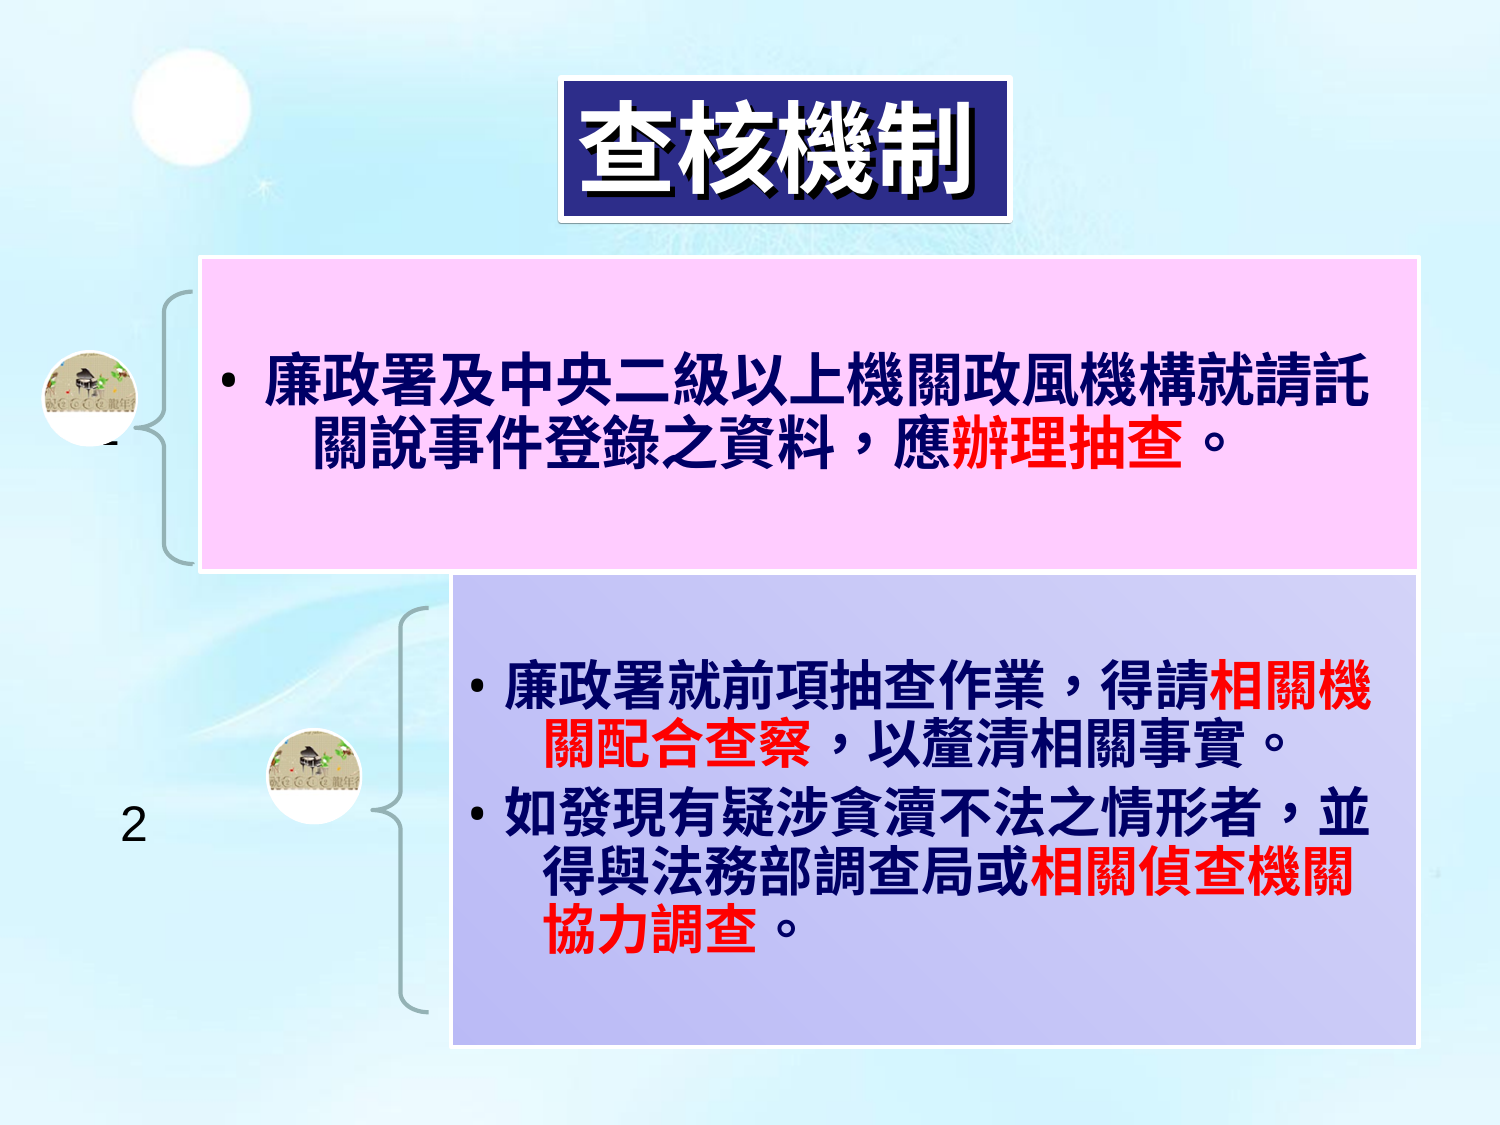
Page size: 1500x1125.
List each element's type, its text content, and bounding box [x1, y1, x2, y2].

text_box [265, 727, 363, 825]
text_box [41, 350, 139, 447]
picture [0, 0, 1500, 1125]
text_box 2 [91, 788, 373, 832]
text_box 廉政署及中央二級以上機關政風機構就請託關說事件登錄之資料，應辦理抽查。 [199, 256, 1419, 572]
text_box 廉政署就前項抽查作業，得請相關機關配合查察，以釐清相關事實。 如發現有疑涉貪瀆不法之情形者，並得與法務部調查局或相關偵查機關協力調查。 [450, 573, 1419, 1047]
text_box 查核機制 [560, 78, 1010, 220]
text_box [362, 50, 1075, 111]
